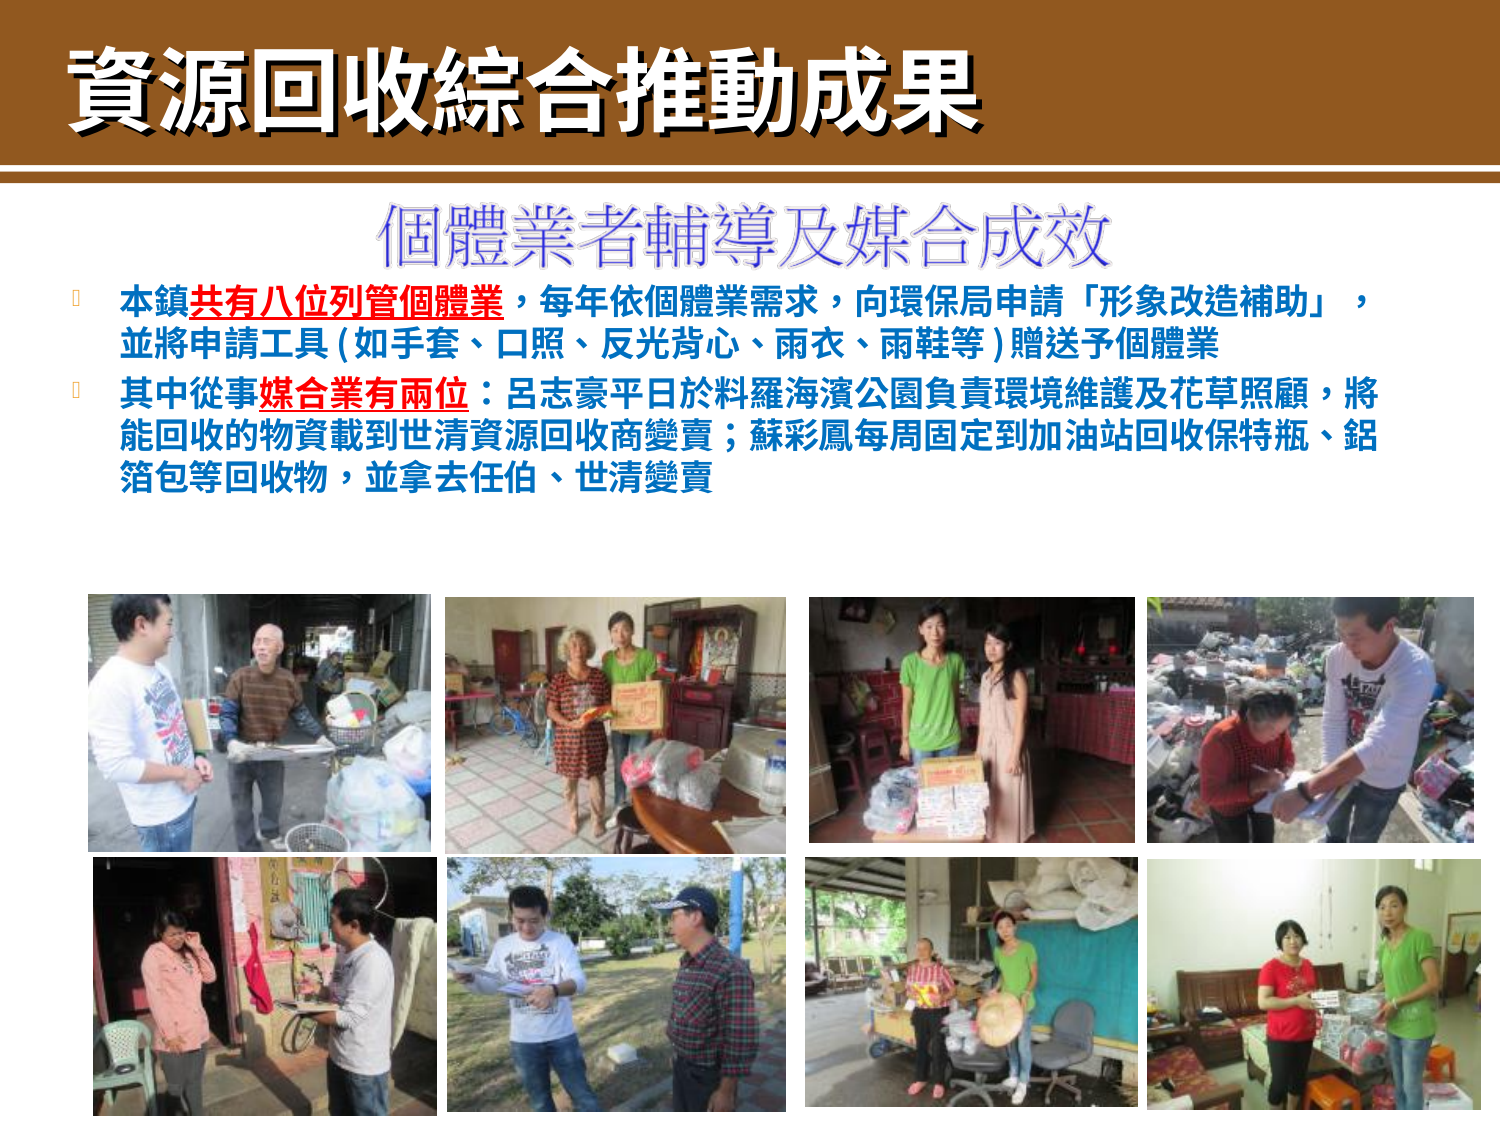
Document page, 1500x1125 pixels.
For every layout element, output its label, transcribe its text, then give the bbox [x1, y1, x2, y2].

picture [447, 857, 786, 1112]
picture [1147, 859, 1481, 1110]
picture [445, 597, 786, 854]
picture [809, 597, 1135, 843]
picture [93, 857, 437, 1116]
picture [1147, 597, 1474, 843]
picture [26, 184, 1460, 280]
picture [88, 594, 431, 852]
text_box 本鎮共有八位列管個體業，每年依個體業需求，向環保局申請「形象改造補助」，並將申請工具(如手套、口照、反光背心、雨衣、雨鞋等)贈送予個體業 其中從事媒合業有兩位：呂志豪平日於料羅海濱公園負責環境維護及花草照顧，將能回收的物資載到世清資源回收商變賣；蘇彩鳳每周固定到加油站回收保特瓶、鋁箔包等回收物，並拿去任伯、世清變賣 [57, 271, 1408, 508]
picture [805, 857, 1138, 1108]
title 資源回收綜合推動成果 [50, 19, 1476, 157]
